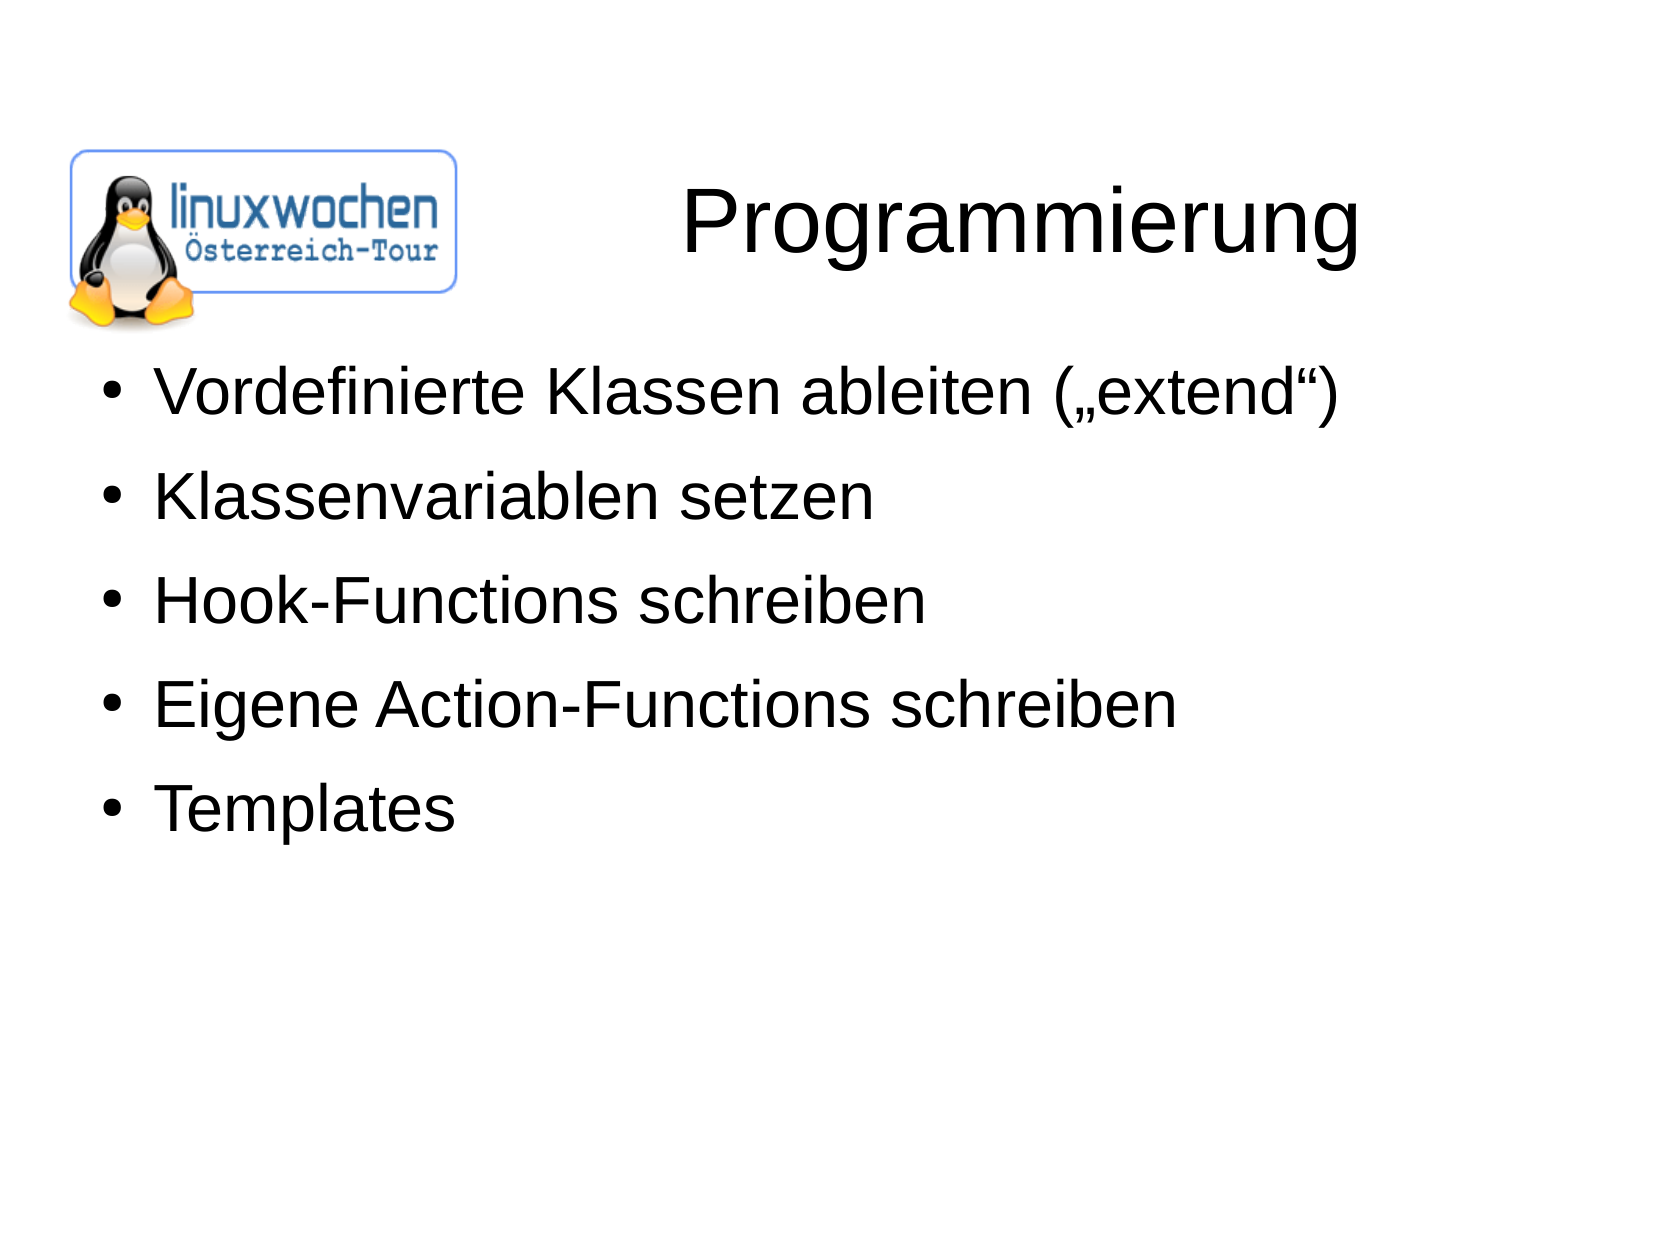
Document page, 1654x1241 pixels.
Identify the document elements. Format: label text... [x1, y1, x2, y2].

picture [37, 129, 472, 338]
title Programmierung [484, 151, 1559, 291]
list Vordefinierte Klassen ableiten („extend“) Klassenvariablen setzen Hook-Functions schreiben Eigene Action-Functions schreiben Templates [82, 354, 1571, 1111]
